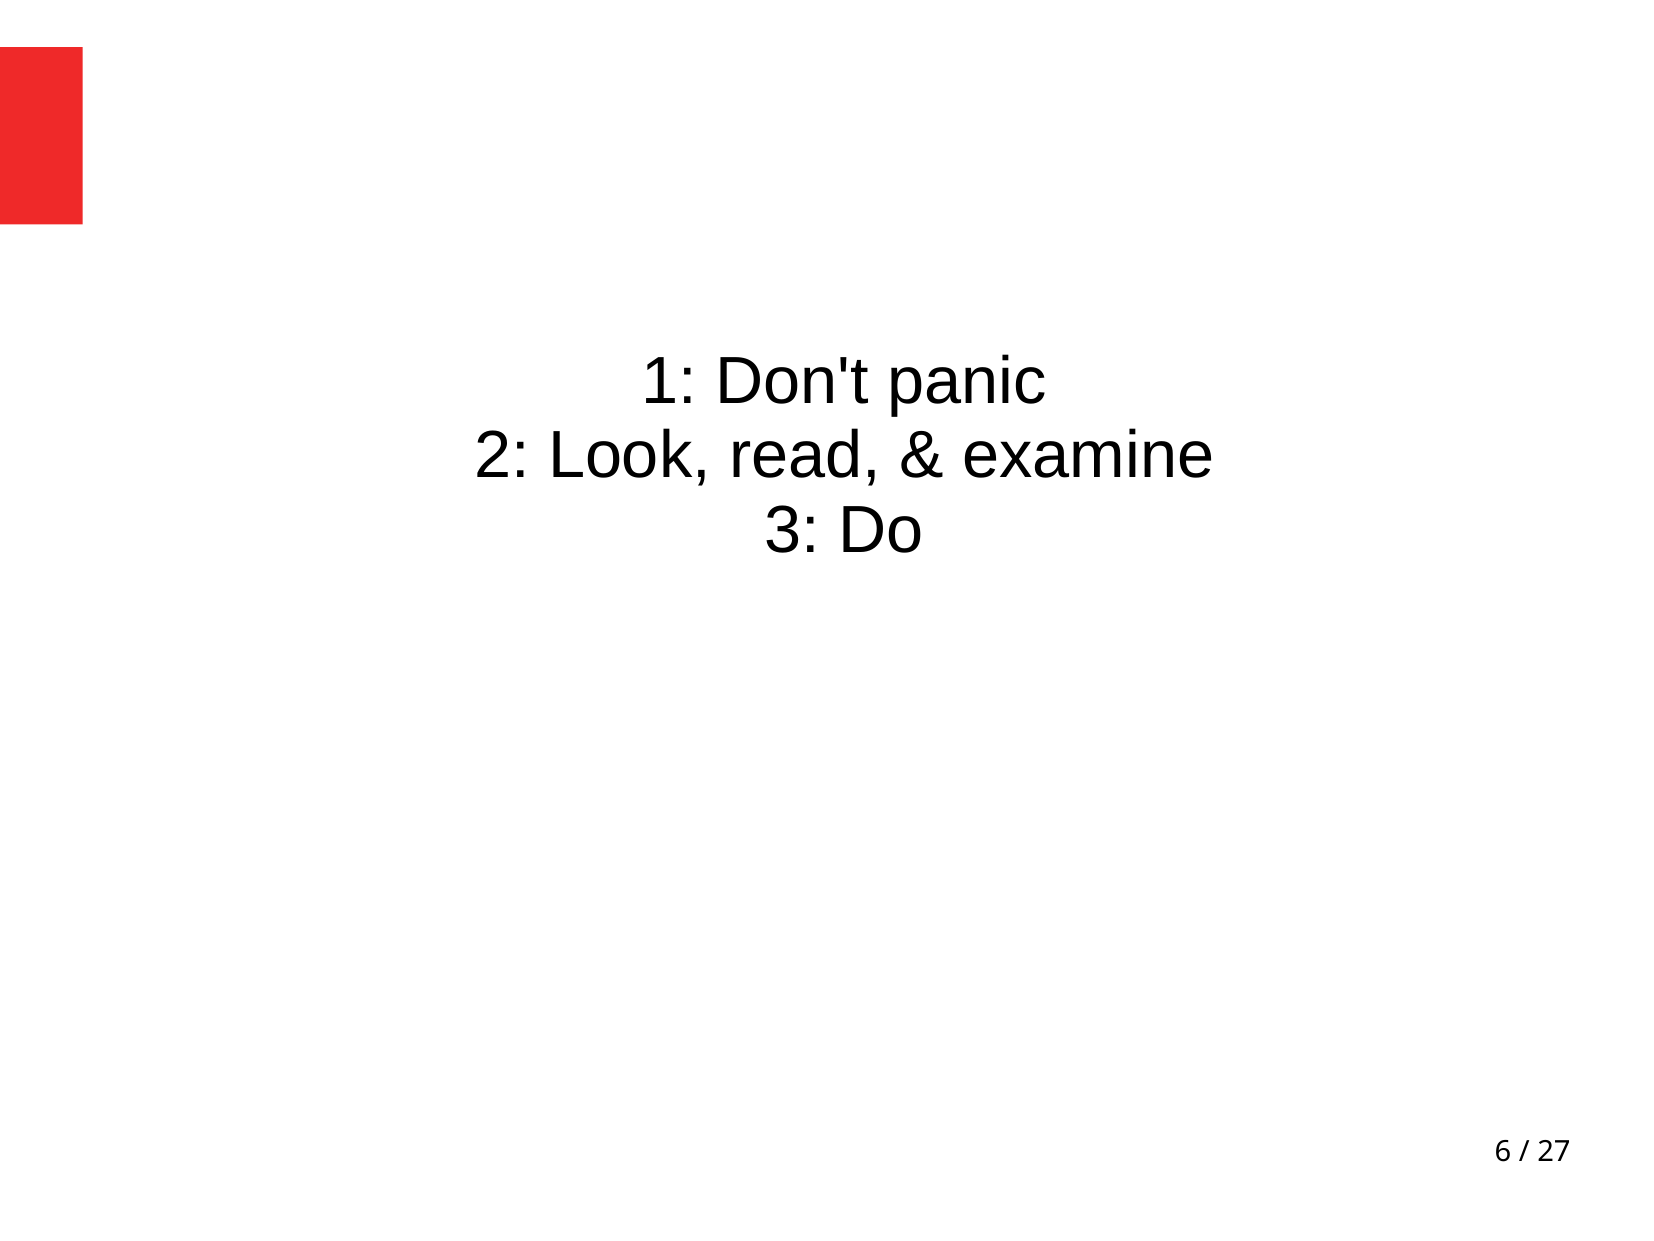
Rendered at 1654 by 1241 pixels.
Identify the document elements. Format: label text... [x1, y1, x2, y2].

subtitle 1: Don't panic 2: Look, read, & examine 3: Do [118, 49, 1571, 1010]
